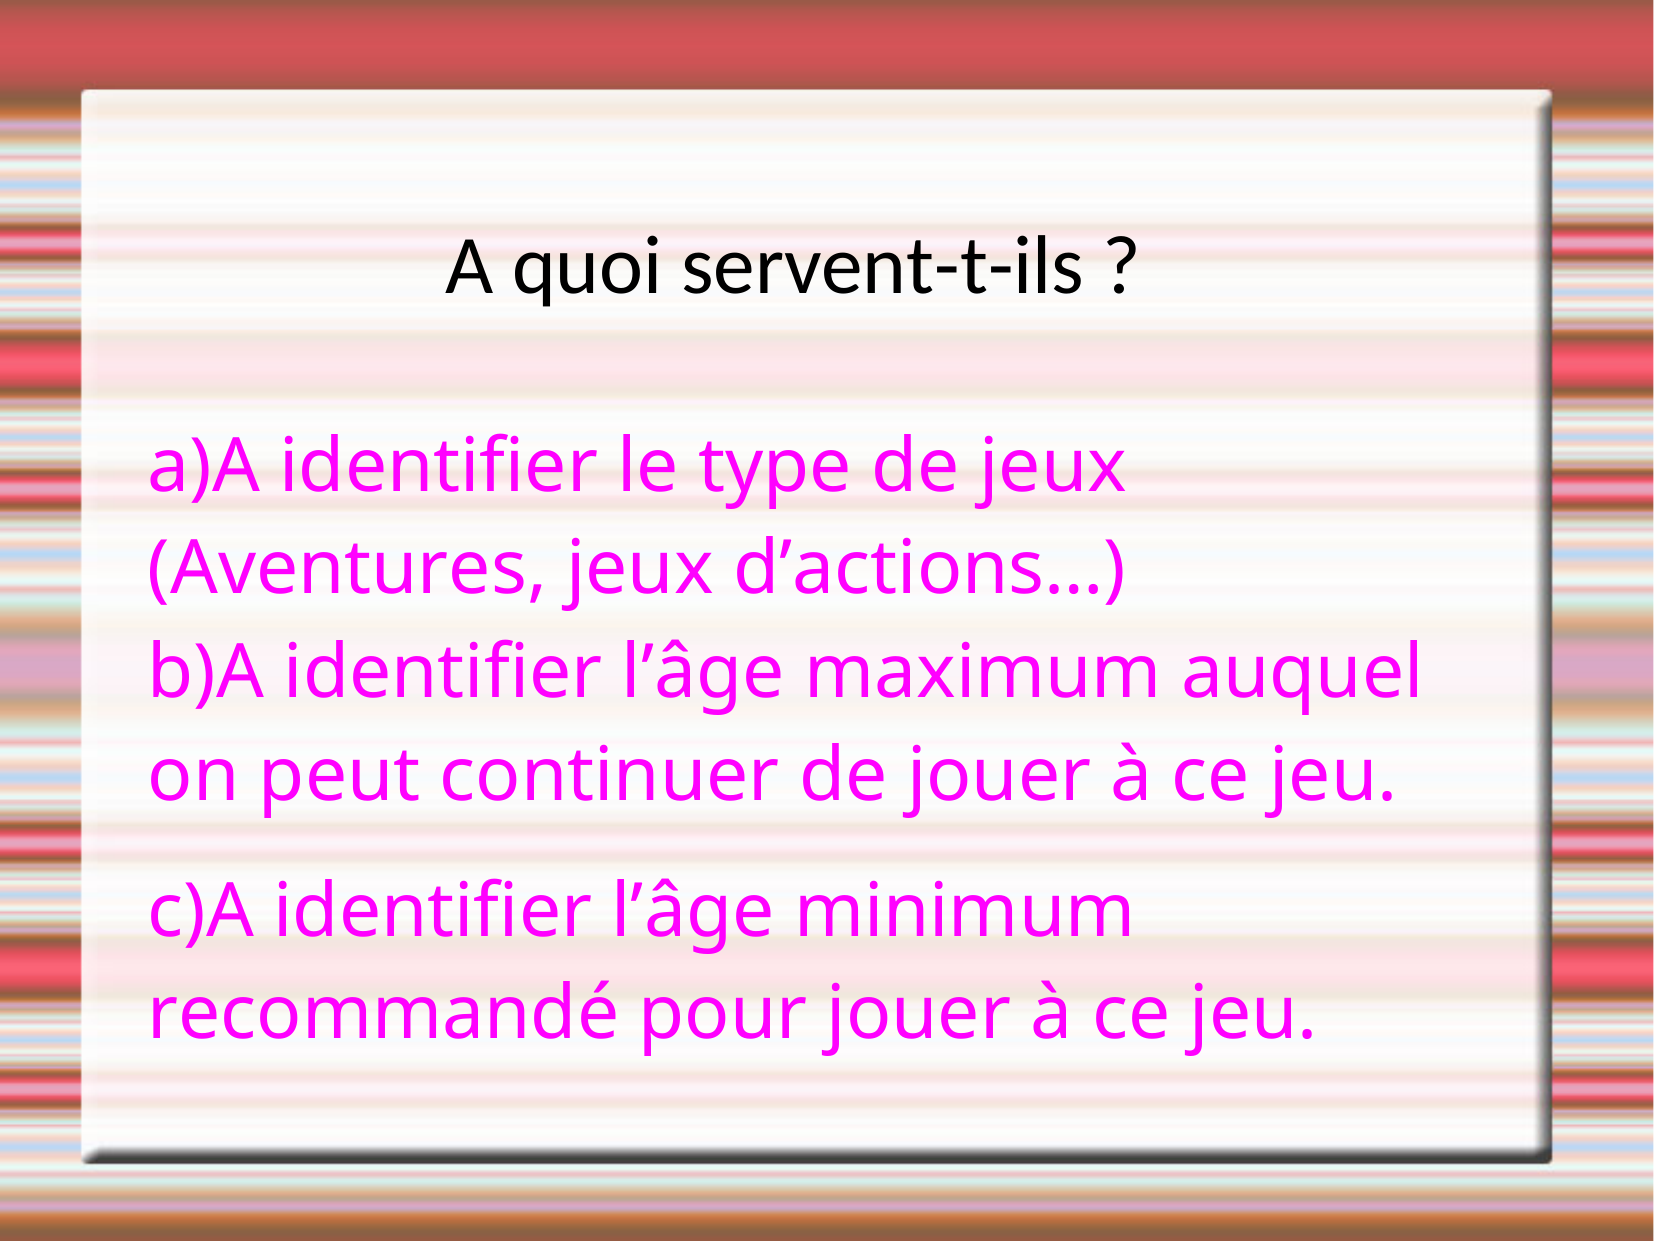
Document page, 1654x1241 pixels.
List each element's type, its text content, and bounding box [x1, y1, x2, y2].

picture [0, 0, 1654, 1241]
text_box c)A identifier l’âge minimum recommandé pour jouer à ce jeu. [147, 856, 1536, 1066]
text_box b)A identifier l’âge maximum auquel on peut continuer de jouer à ce jeu. [147, 617, 1536, 827]
text_box a)A identifier le type de jeux (Aventures, jeux d’actions…) [147, 410, 1506, 617]
title A quoi servent-t-ils ? [121, 0, 1447, 768]
